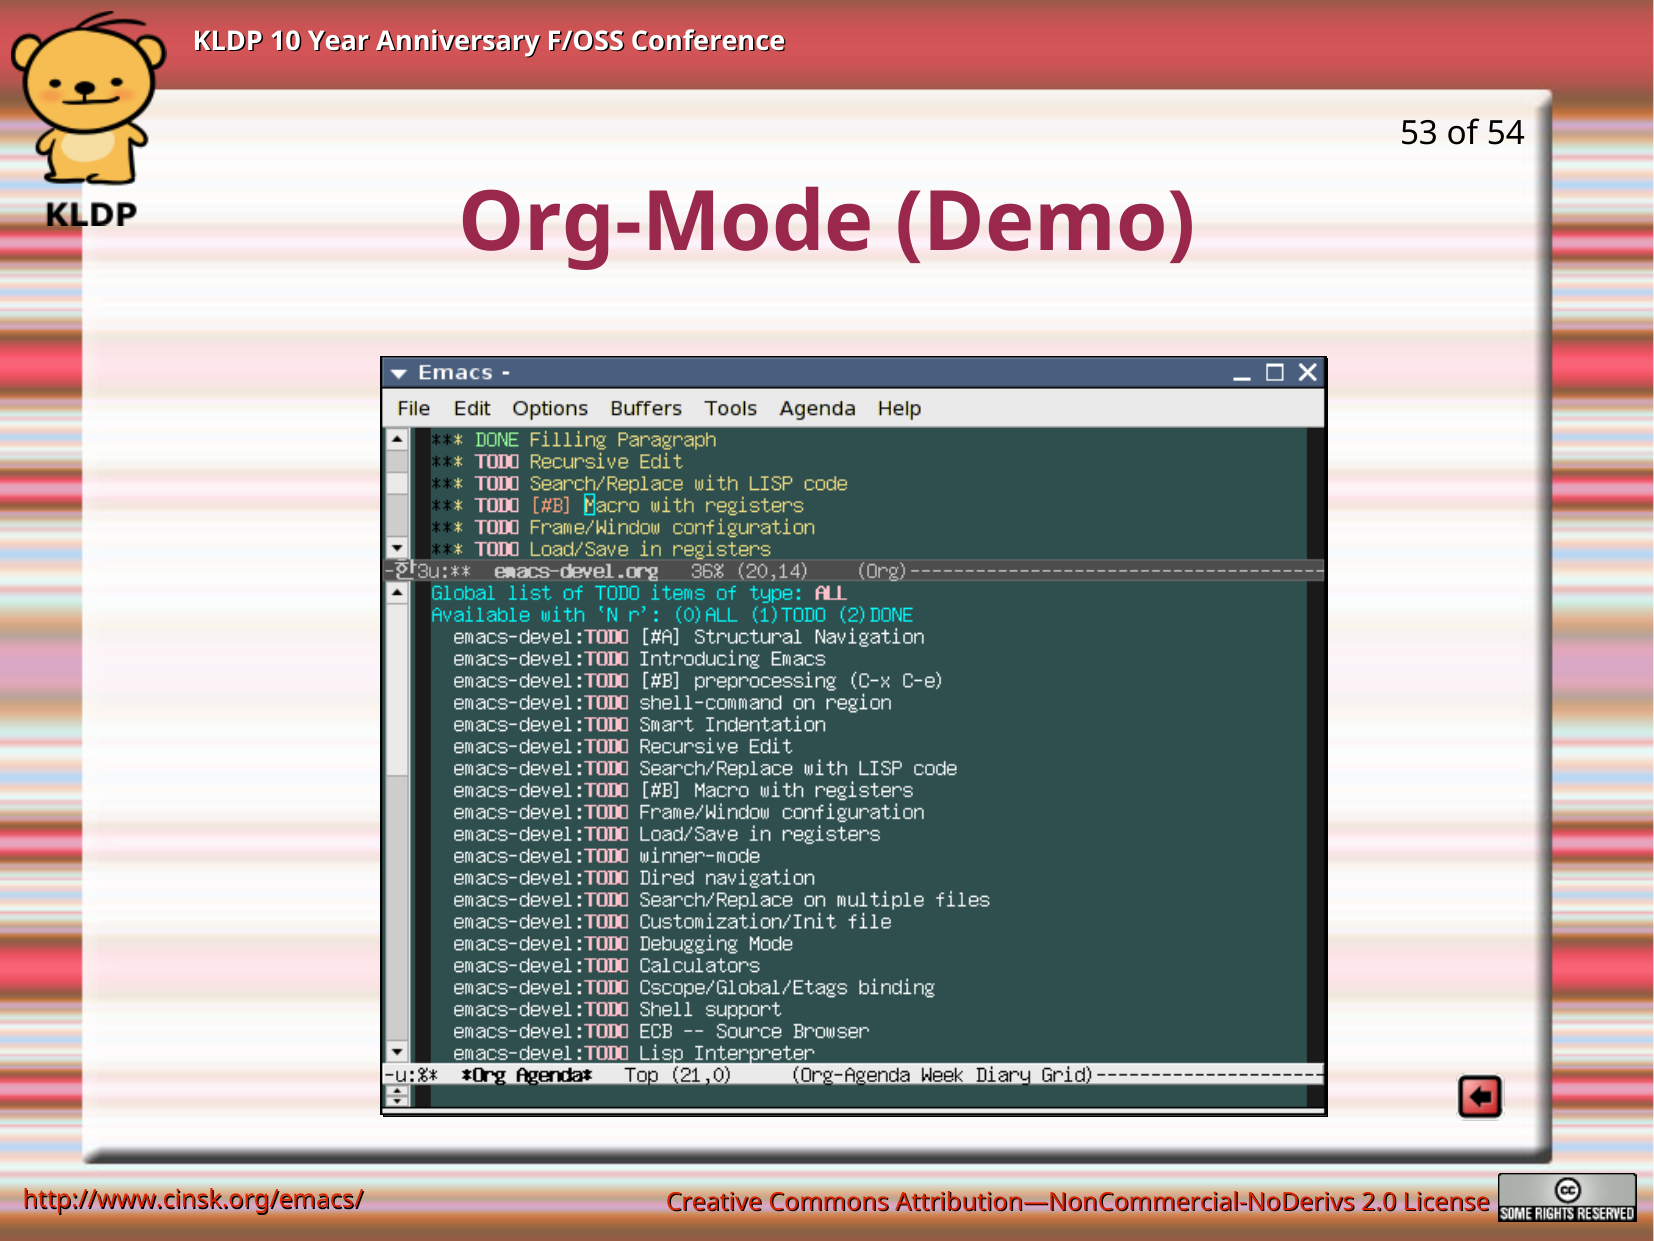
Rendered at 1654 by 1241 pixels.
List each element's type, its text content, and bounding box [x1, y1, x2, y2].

title Org-Mode (Demo) [121, 114, 1534, 322]
picture [0, 0, 1654, 1241]
